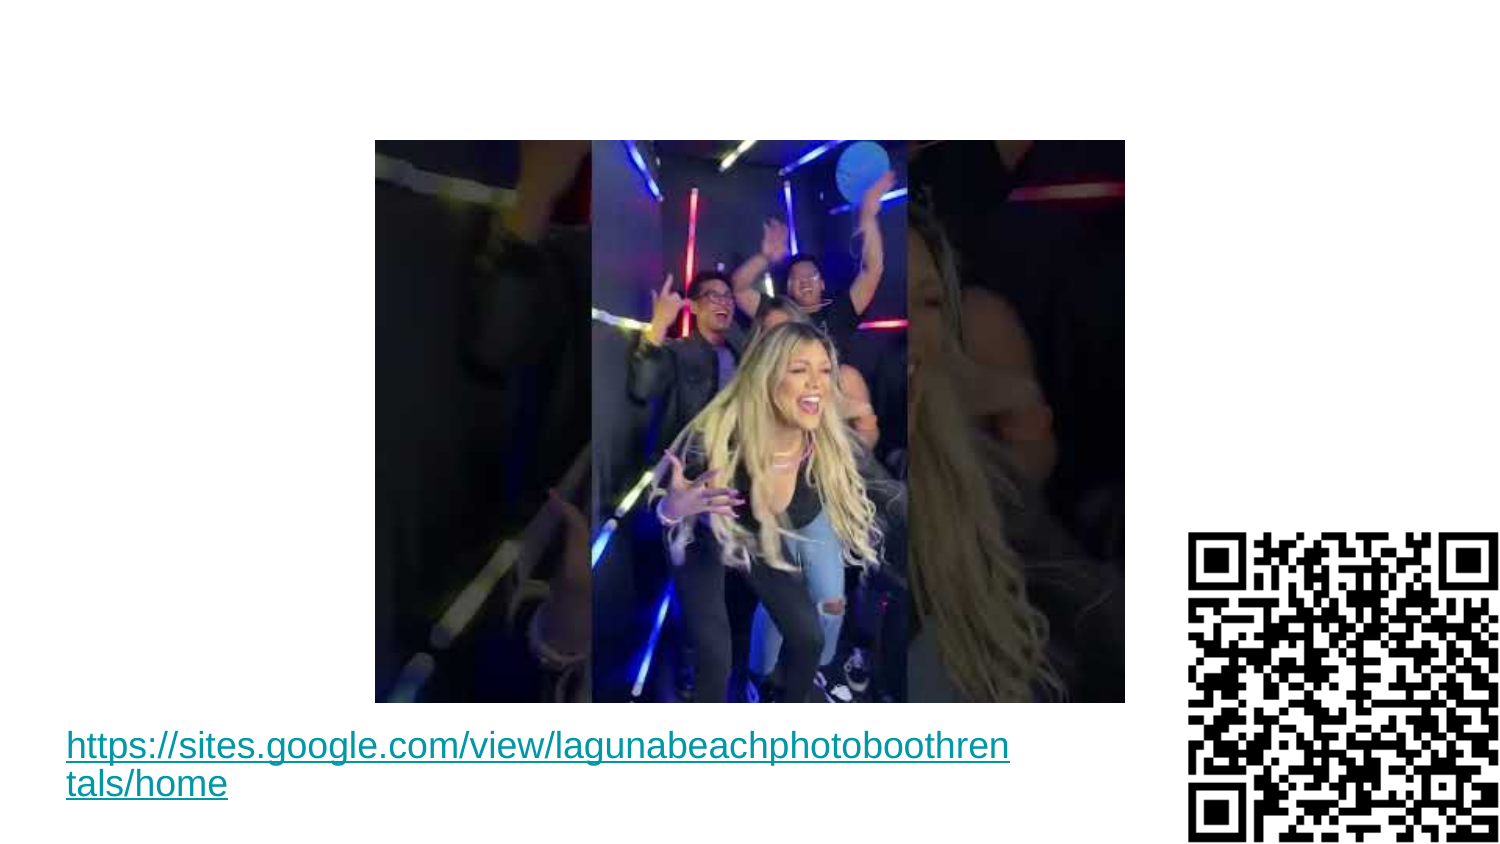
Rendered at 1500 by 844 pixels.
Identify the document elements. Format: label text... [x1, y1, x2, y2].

picture [375, 140, 1125, 704]
picture [1187, 531, 1500, 844]
list https://sites.google.com/view/lagunabeachphotoboothrentals/home [51, 694, 1036, 794]
